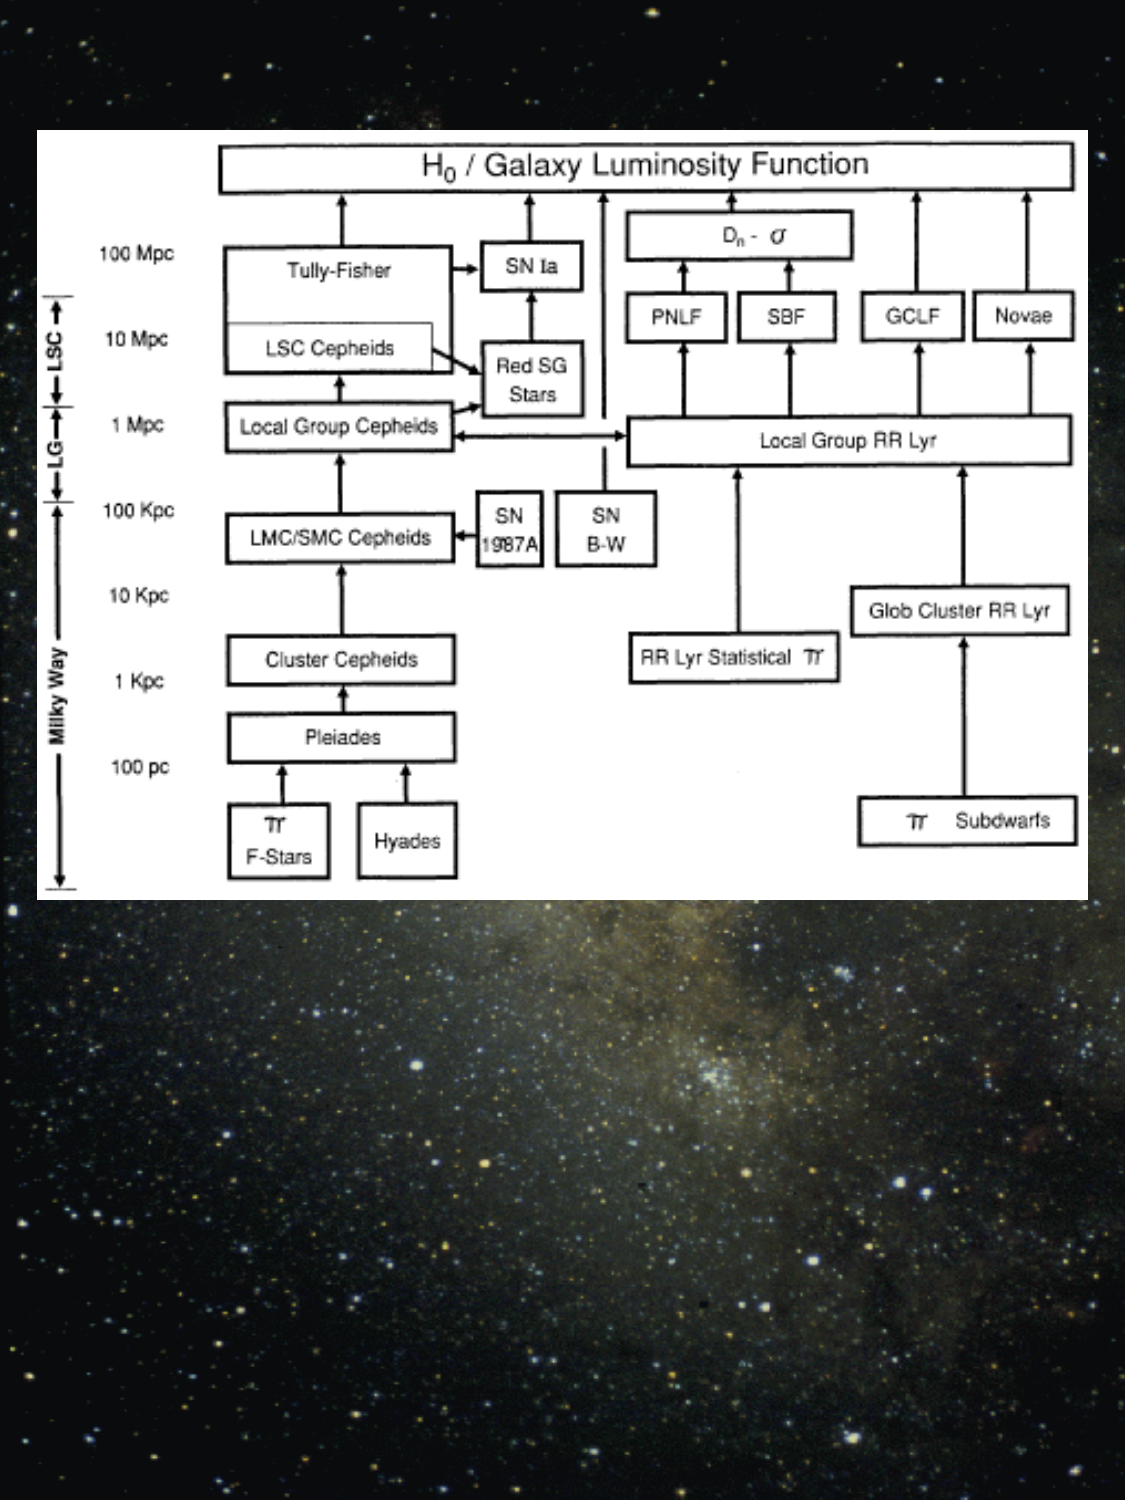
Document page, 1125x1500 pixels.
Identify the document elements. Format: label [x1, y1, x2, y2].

picture [37, 130, 1088, 901]
